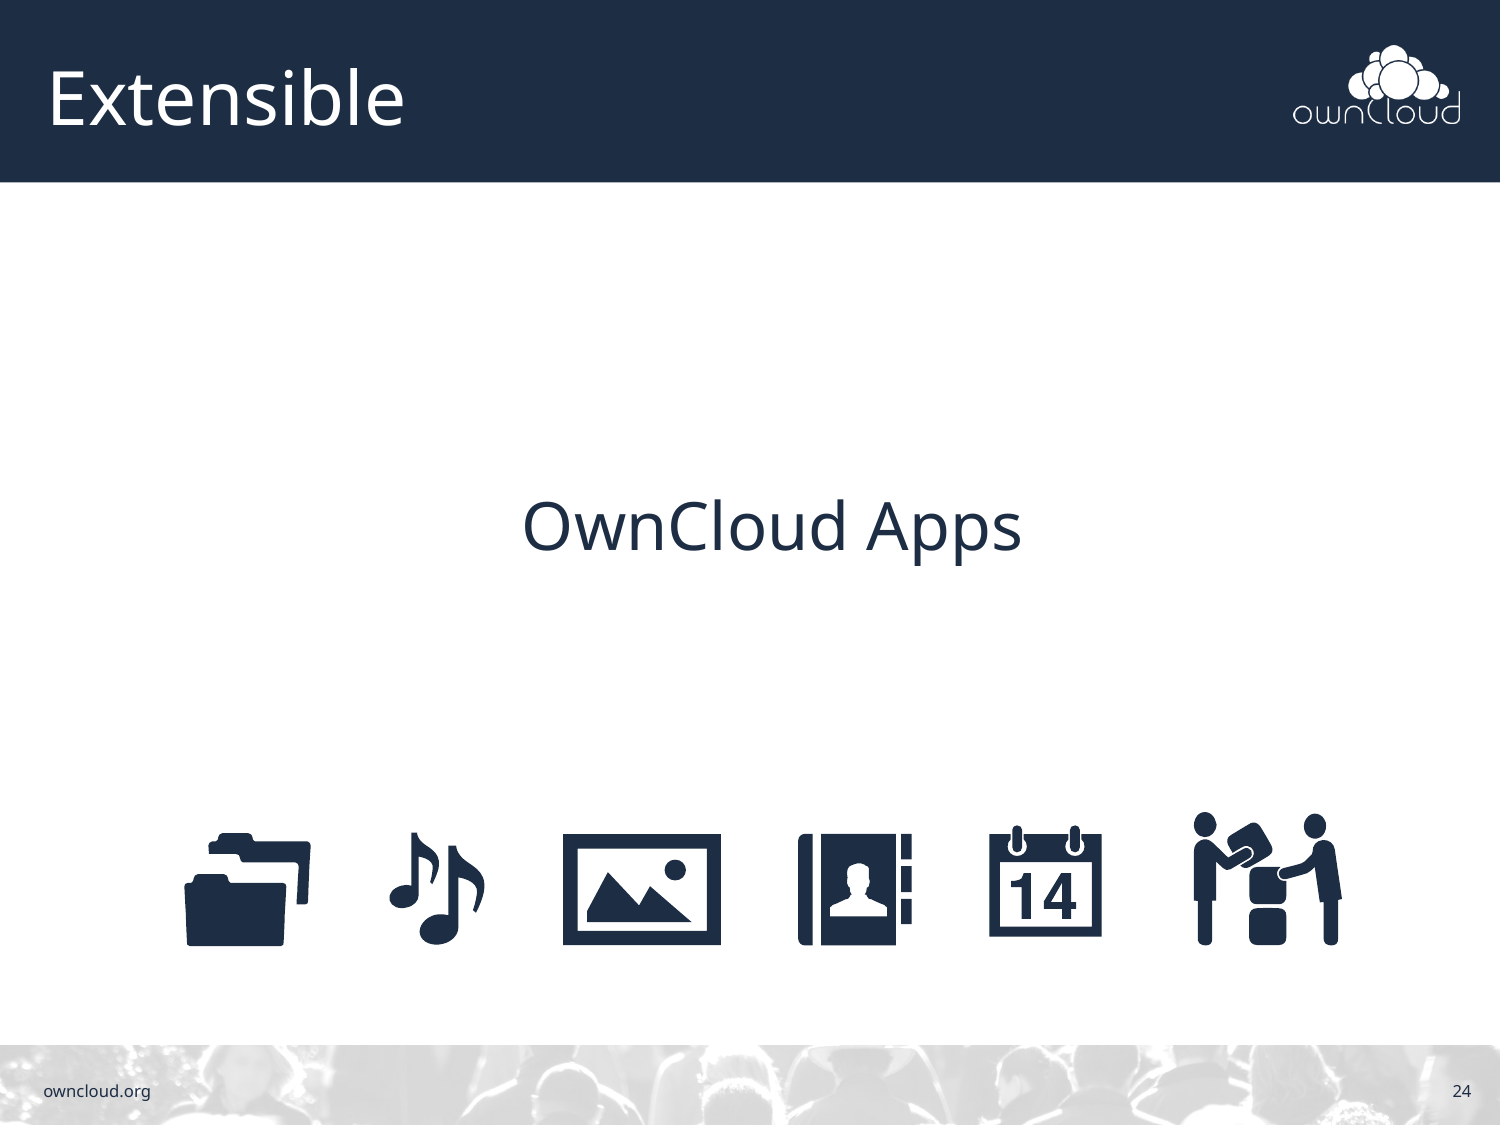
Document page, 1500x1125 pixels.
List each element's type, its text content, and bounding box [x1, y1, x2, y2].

subtitle OwnCloud Apps [46, 254, 1465, 796]
text_box [389, 832, 439, 909]
text_box [1193, 822, 1273, 946]
text_box [901, 833, 912, 860]
text_box [419, 845, 485, 945]
text_box [184, 874, 287, 947]
text_box [821, 833, 896, 946]
text_box [901, 866, 912, 893]
picture [1293, 45, 1460, 124]
text_box [798, 833, 813, 946]
text_box [208, 833, 311, 905]
text_box [1249, 907, 1287, 946]
text_box [1193, 812, 1217, 838]
picture [0, 1045, 1500, 1125]
text_box [1249, 840, 1342, 946]
text_box [901, 898, 912, 925]
title Extensible [46, 5, 1258, 187]
text_box [563, 834, 721, 946]
text_box [1303, 813, 1327, 839]
text_box [989, 825, 1102, 937]
